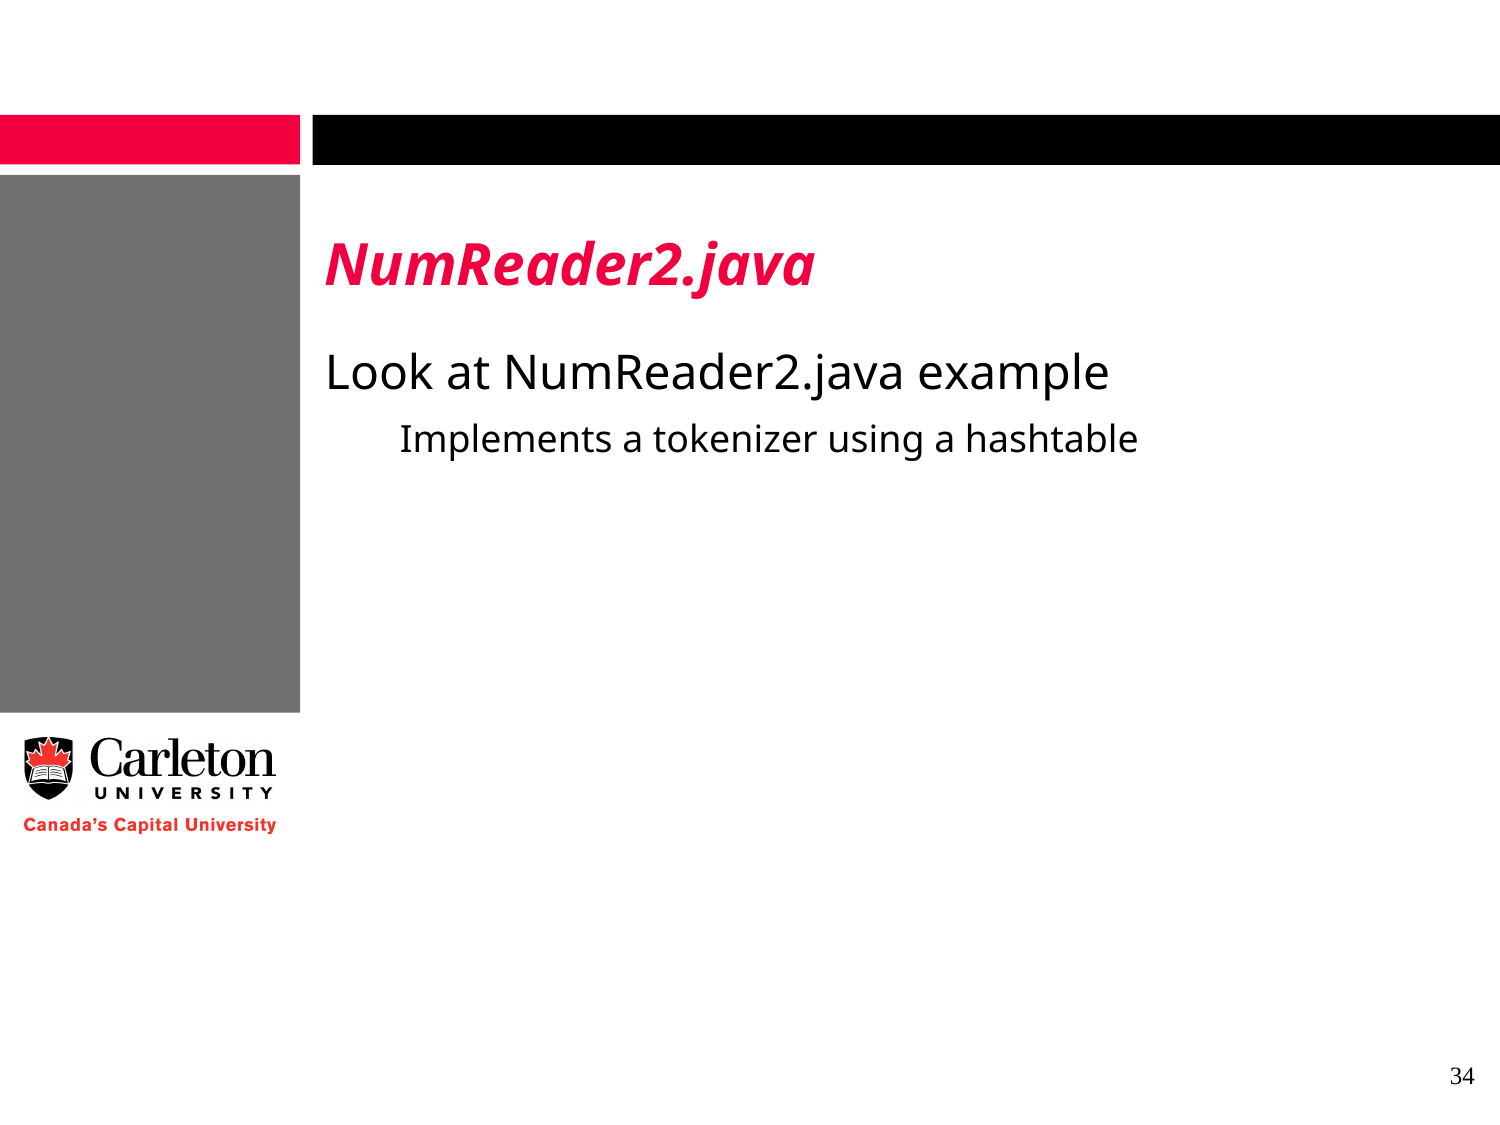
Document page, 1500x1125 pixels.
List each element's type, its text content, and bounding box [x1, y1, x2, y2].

list Look at NumReader2.java example Implements a tokenizer using a hashtable [324, 324, 1450, 1036]
title NumReader2.java [324, 194, 1450, 324]
picture [24, 737, 276, 834]
